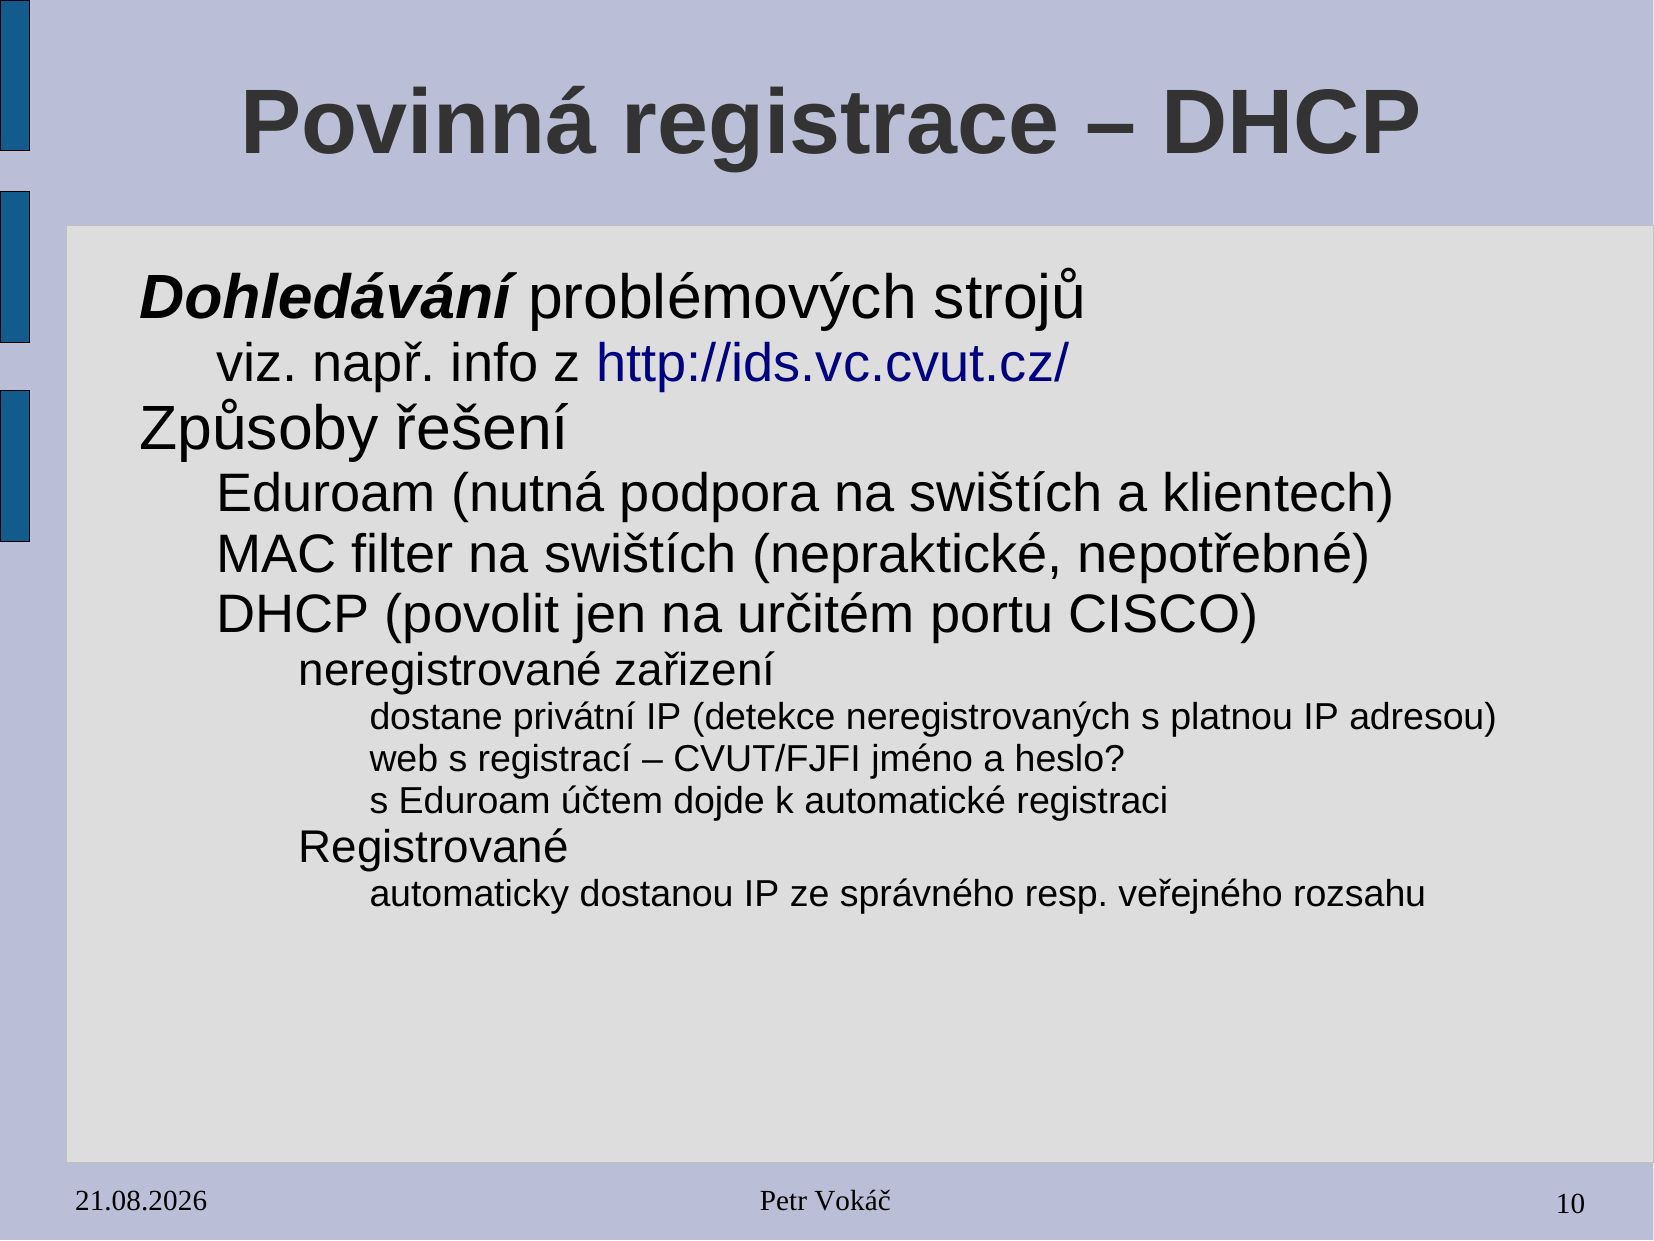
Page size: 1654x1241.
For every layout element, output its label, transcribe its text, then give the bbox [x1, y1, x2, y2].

title Povinná registrace – DHCP [125, 17, 1538, 226]
list Dohledávání problémových strojů viz. např. info z http://ids.vc.cvut.cz/ Způsoby řešení Eduroam (nutná podpora na swištích a klientech) MAC filter na swištích (nepraktické, nepotřebné) DHCP (povolit jen na určitém portu CISCO) neregistrované zařizení dostane privátní IP (detekce neregistrovaných s platnou IP adresou) web s registrací – CVUT/FJFI jméno a heslo? s Eduroam účtem dojde k automatické registraci Registrované automaticky dostanou IP ze správného resp. veřejného rozsahu [121, 262, 1576, 1163]
